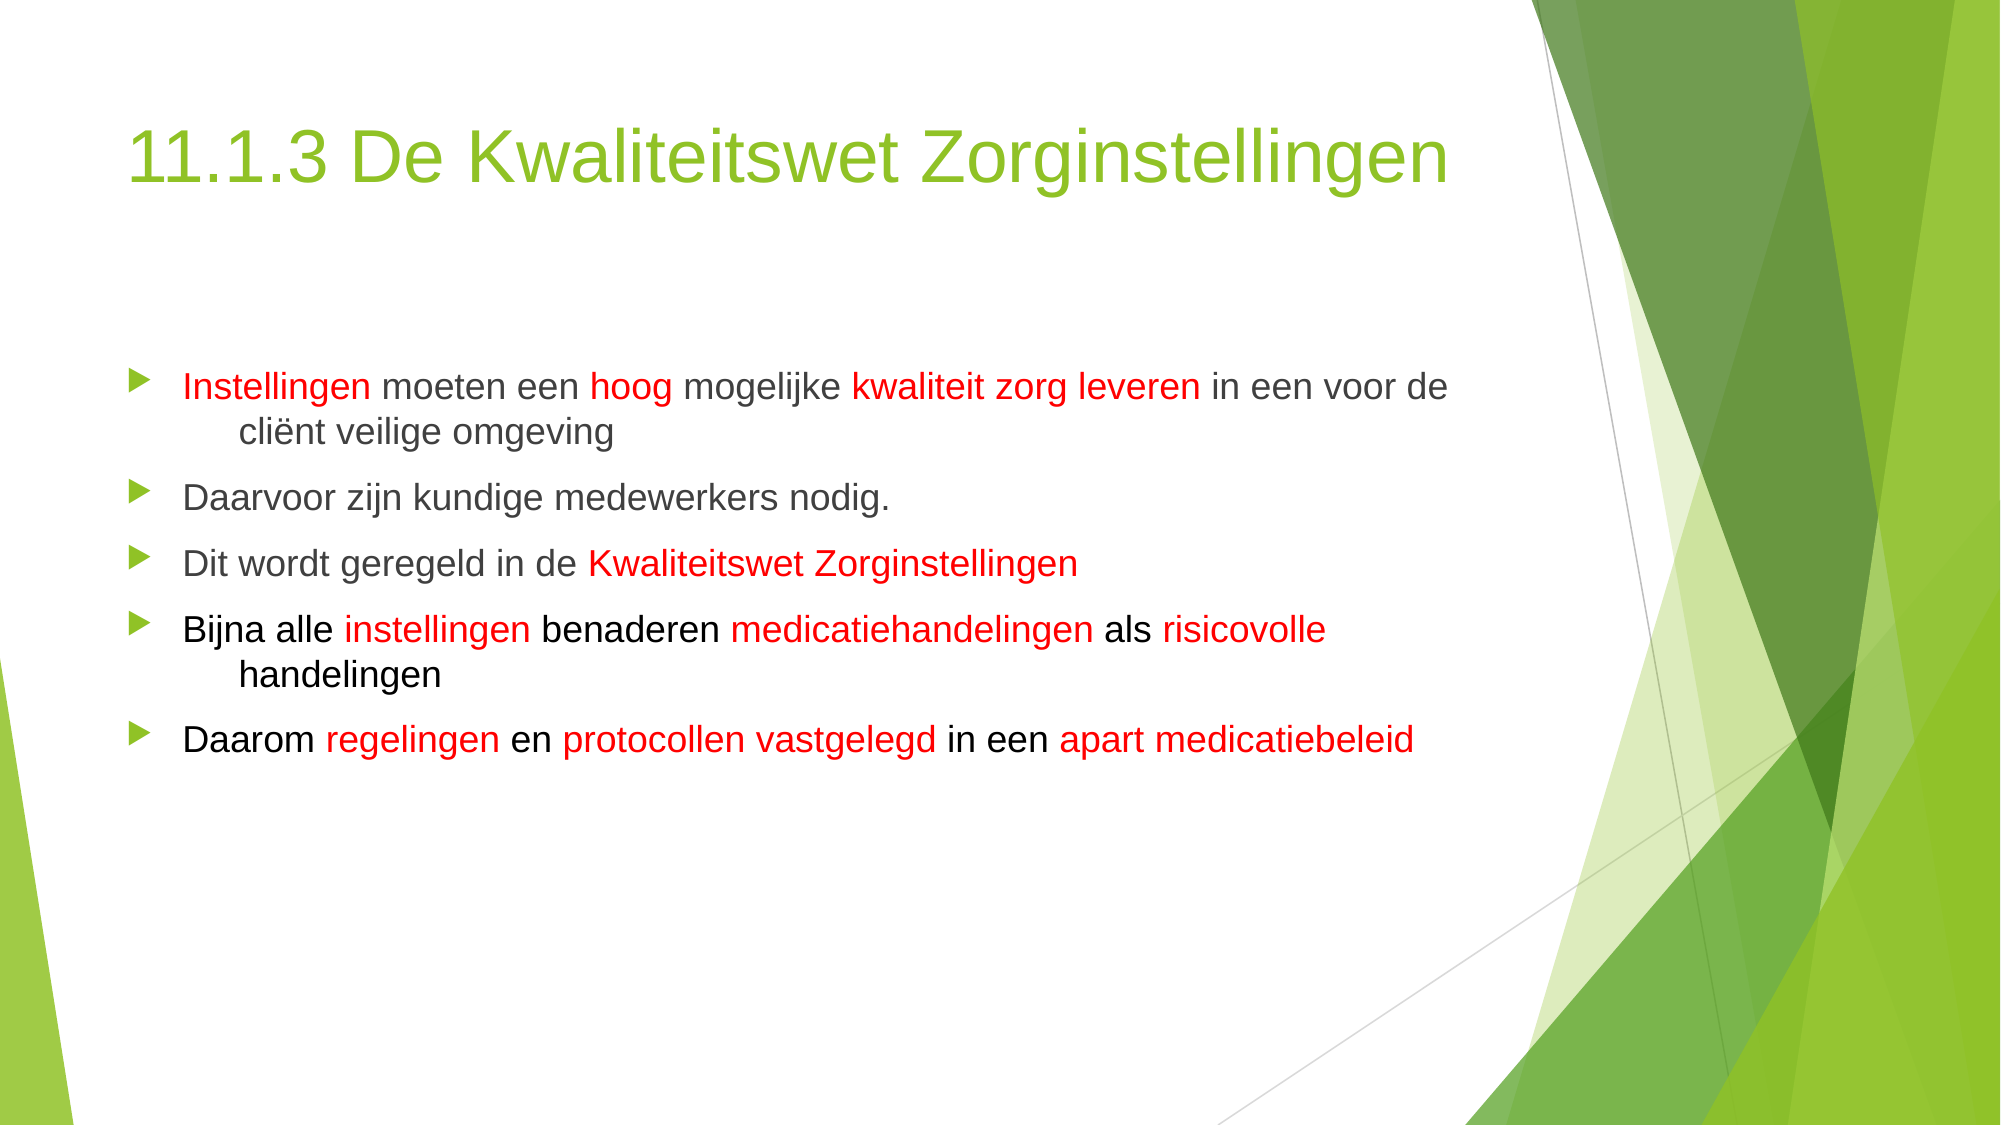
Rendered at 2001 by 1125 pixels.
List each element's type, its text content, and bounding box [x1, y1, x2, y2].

list Instellingen moeten een hoog mogelijke kwaliteit zorg leveren in een voor de cliënt veilige omgeving Daarvoor zijn kundige medewerkers nodig. Dit wordt geregeld in de Kwaliteitswet Zorginstellingen Bijna alle instellingen benaderen medicatiehandelingen als risicovolle handelingen Daarom regelingen en protocollen vastgelegd in een apart medicatiebeleid [111, 354, 1522, 992]
title 11.1.3 De Kwaliteitswet Zorginstellingen [111, 99, 1522, 317]
